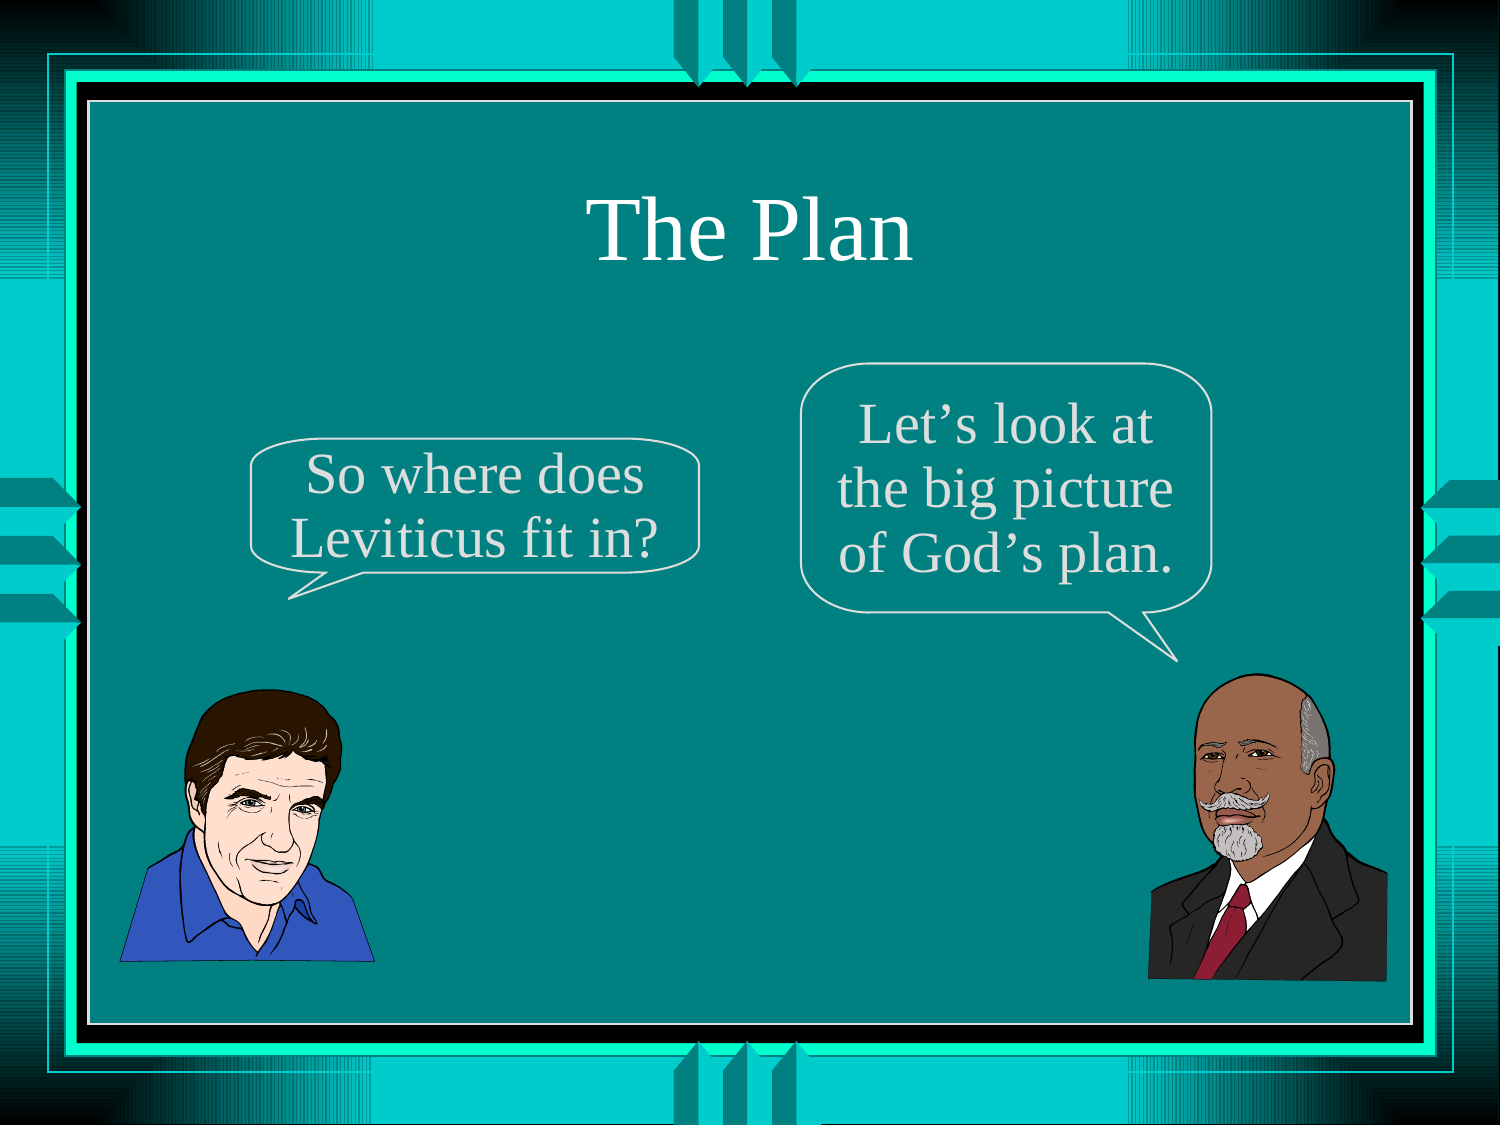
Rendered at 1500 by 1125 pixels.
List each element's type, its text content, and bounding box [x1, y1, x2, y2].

text_box [88, 101, 1412, 1024]
text_box Let’s look at the big picture of God’s plan. [800, 363, 1212, 662]
picture [119, 689, 376, 962]
text_box So where does Leviticus fit in? [250, 438, 699, 599]
picture [1148, 672, 1388, 982]
title The Plan [112, 99, 1388, 288]
